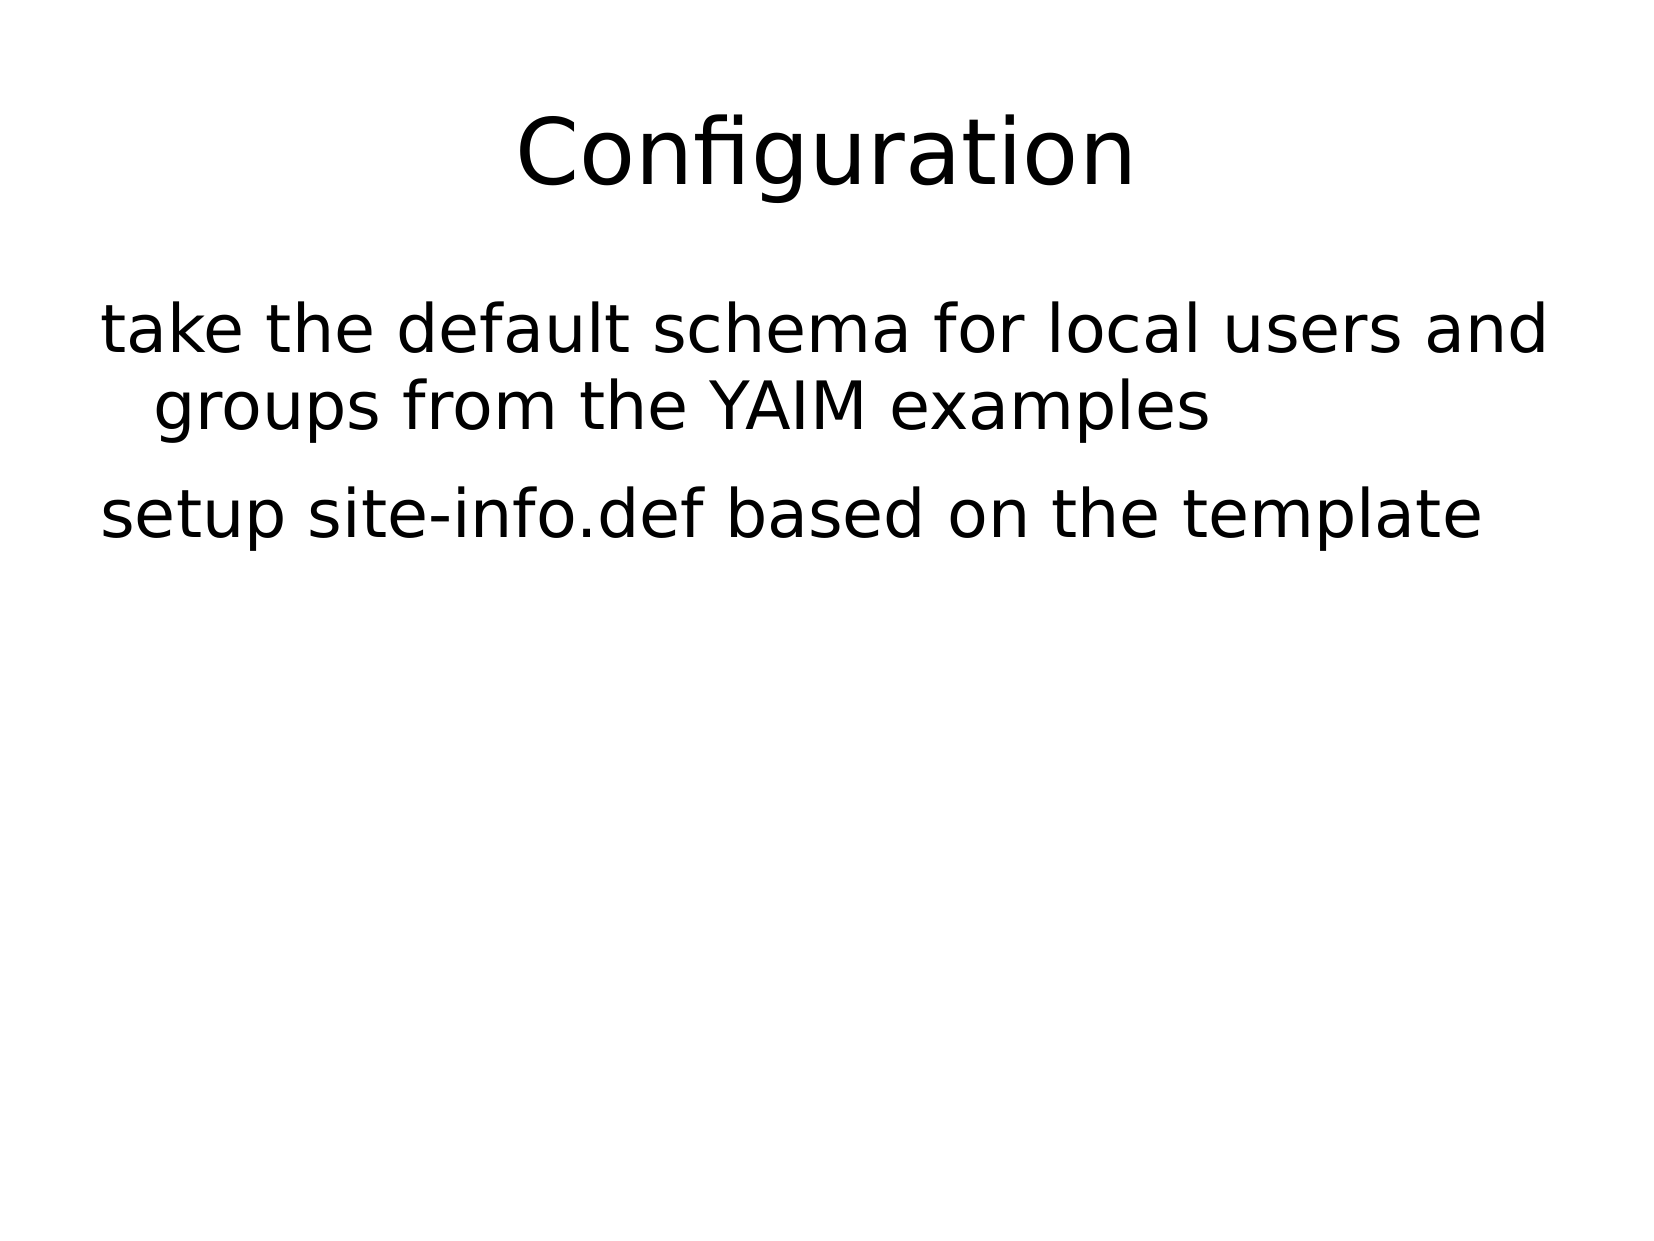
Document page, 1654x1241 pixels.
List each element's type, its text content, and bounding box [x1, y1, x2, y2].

list take the default schema for local users and groups from the YAIM examples setup site-info.def based on the template [82, 290, 1571, 1094]
title Configuration [82, 56, 1571, 250]
